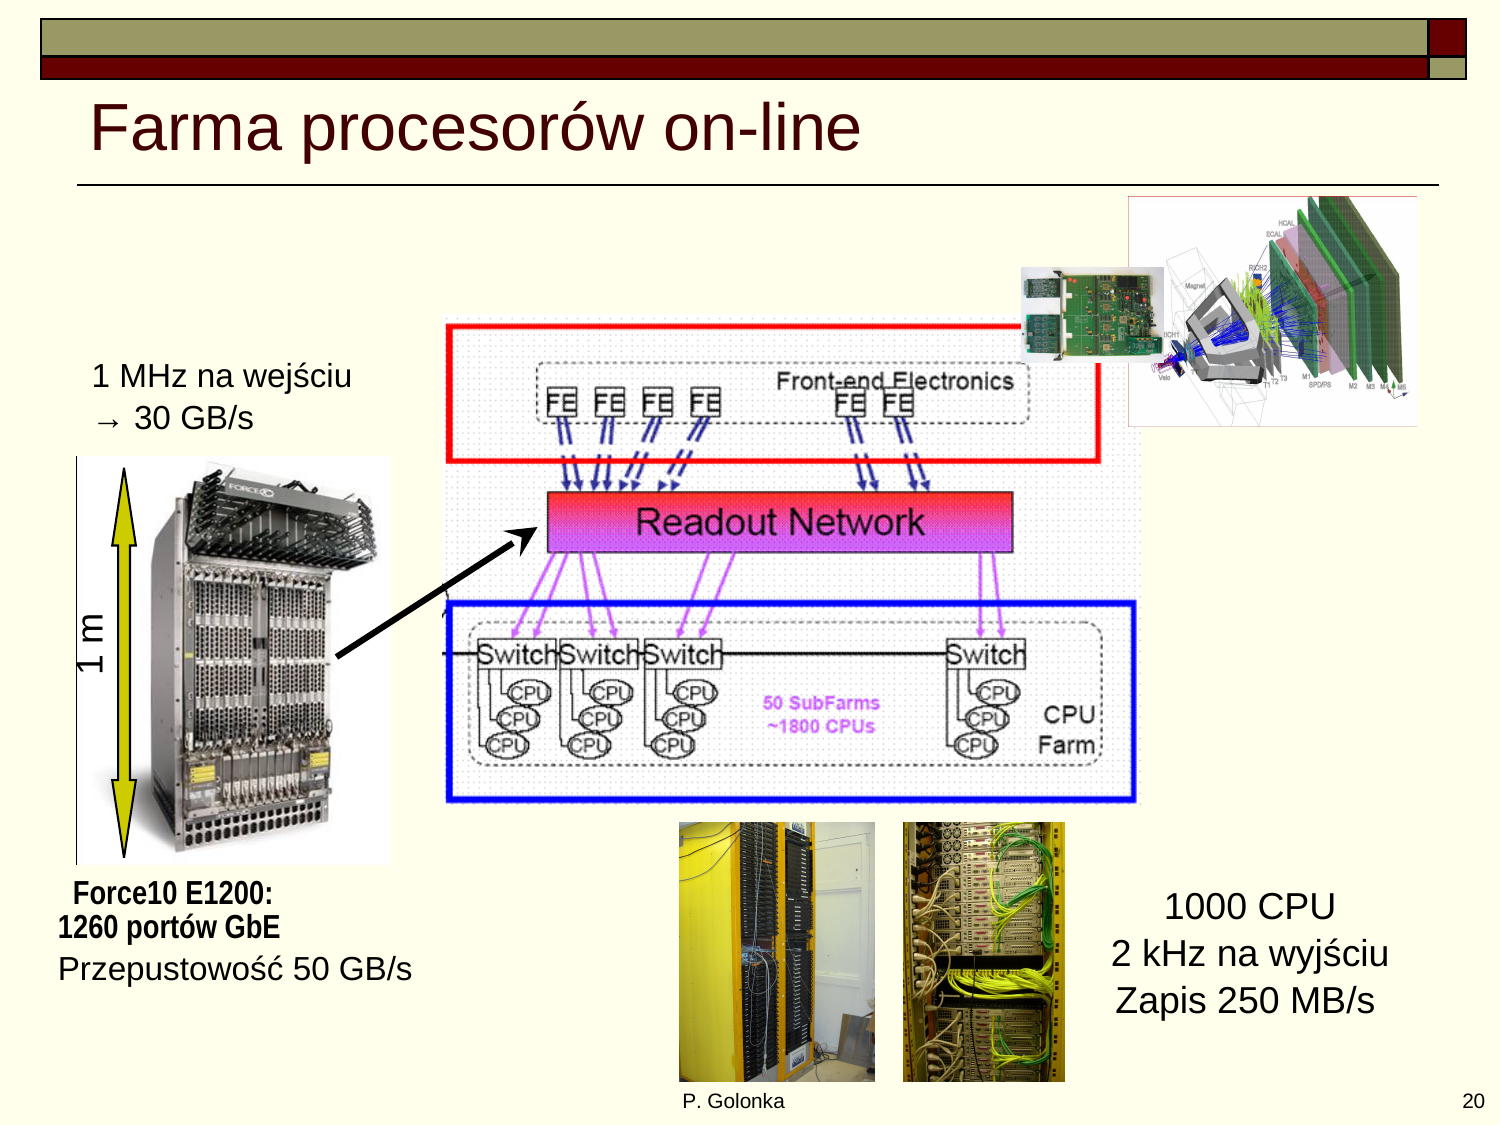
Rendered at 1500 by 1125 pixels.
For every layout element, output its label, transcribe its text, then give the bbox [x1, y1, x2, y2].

picture [679, 822, 875, 1083]
picture [442, 196, 1417, 805]
picture [76, 456, 391, 865]
text_box 1 MHz na wejściu → 30 GB/s [76, 353, 368, 444]
title Farma procesorów on-line [75, 82, 1426, 173]
text_box Force10 E1200: 1260 portów GbE Przepustowość 50 GB/s [43, 869, 429, 996]
text_box 1000 CPU 2 kHz na wyjściu Zapis 250 MB/s [1096, 881, 1405, 1029]
text_box [112, 467, 136, 858]
text_box 1 m [64, 598, 119, 691]
picture [903, 822, 1065, 1083]
